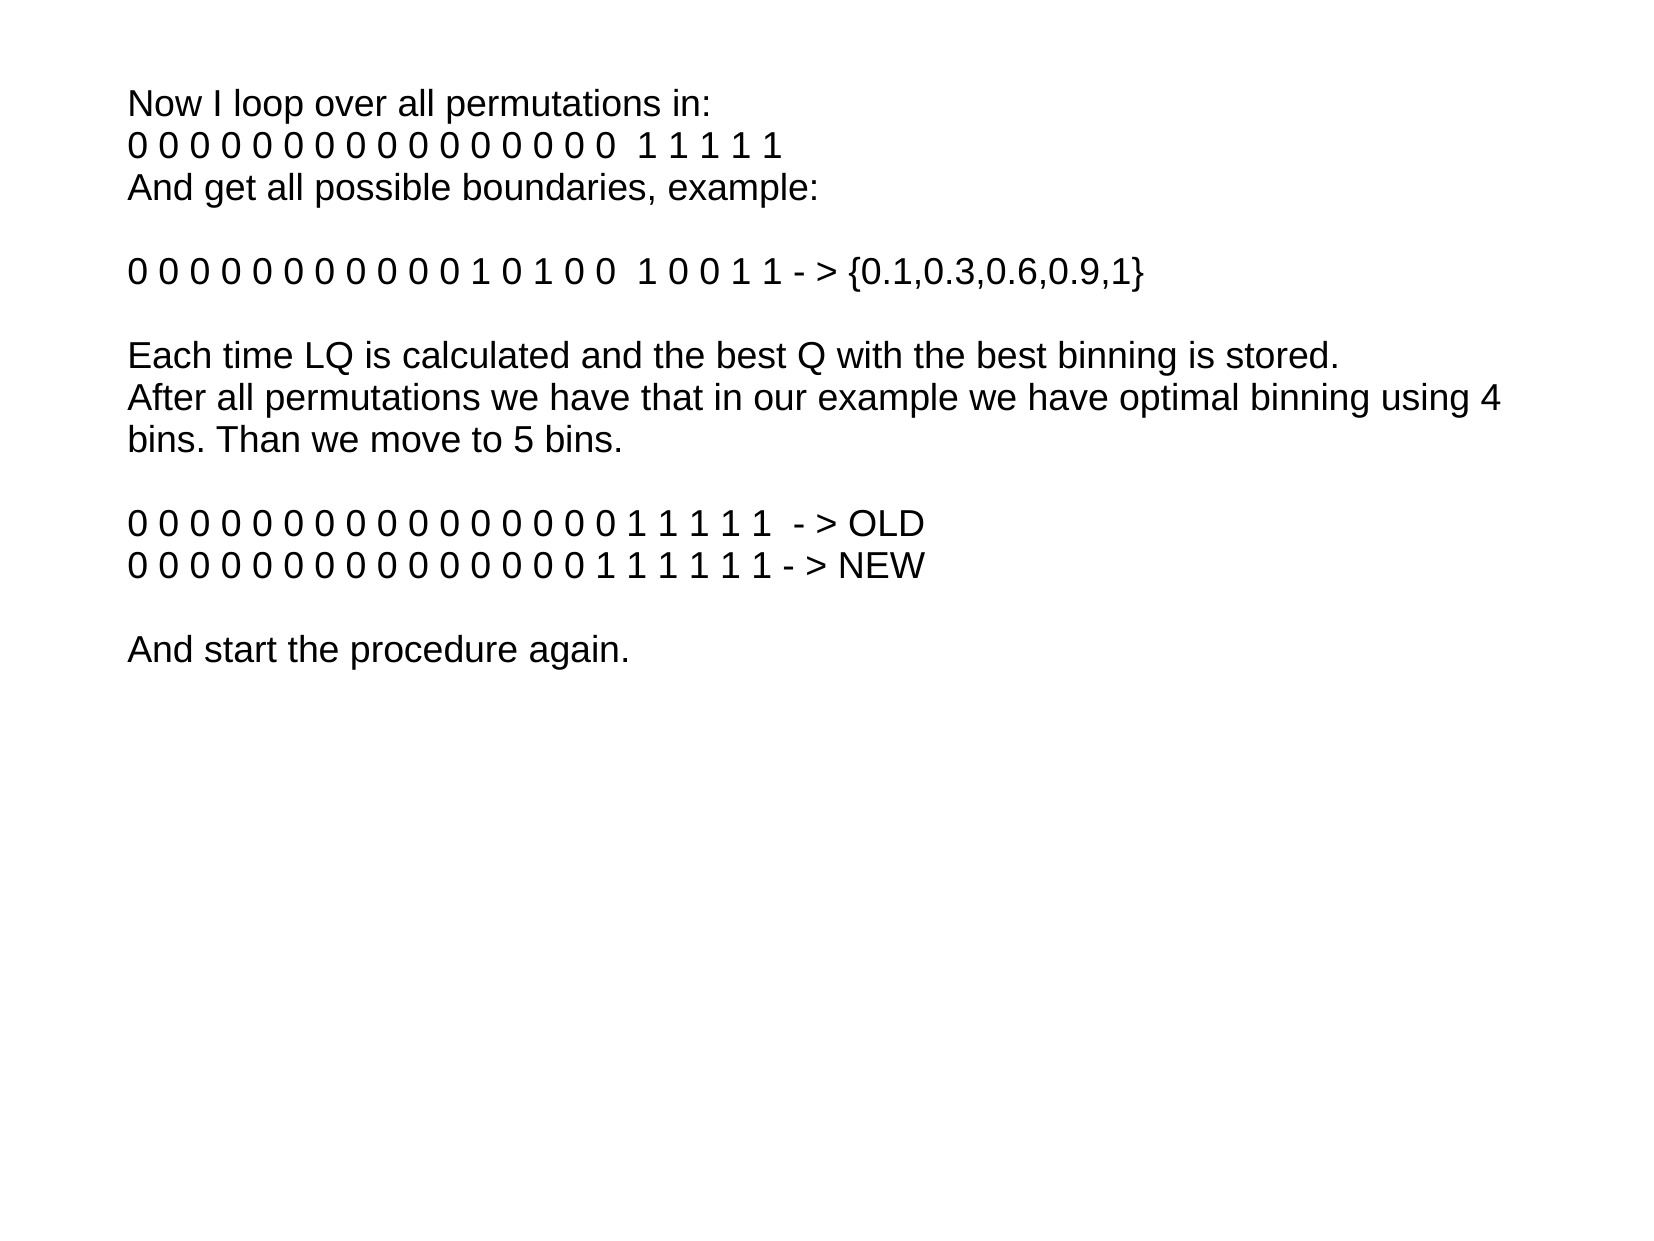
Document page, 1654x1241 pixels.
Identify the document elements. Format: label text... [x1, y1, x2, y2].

text_box Now I loop over all permutations in: 0 0 0 0 0 0 0 0 0 0 0 0 0 0 0 0 1 1 1 1 1 And get all possible boundaries, example: 0 0 0 0 0 0 0 0 0 0 0 1 0 1 0 0 1 0 0 1 1 - > {0.1,0.3,0.6,0.9,1} Each time LQ is calculated and the best Q with the best binning is stored. After all permutations we have that in our example we have optimal binning using 4 bins. Than we move to 5 bins. 0 0 0 0 0 0 0 0 0 0 0 0 0 0 0 0 1 1 1 1 1 - > OLD 0 0 0 0 0 0 0 0 0 0 0 0 0 0 0 1 1 1 1 1 1 - > NEW And start the procedure again. [112, 75, 1538, 1163]
